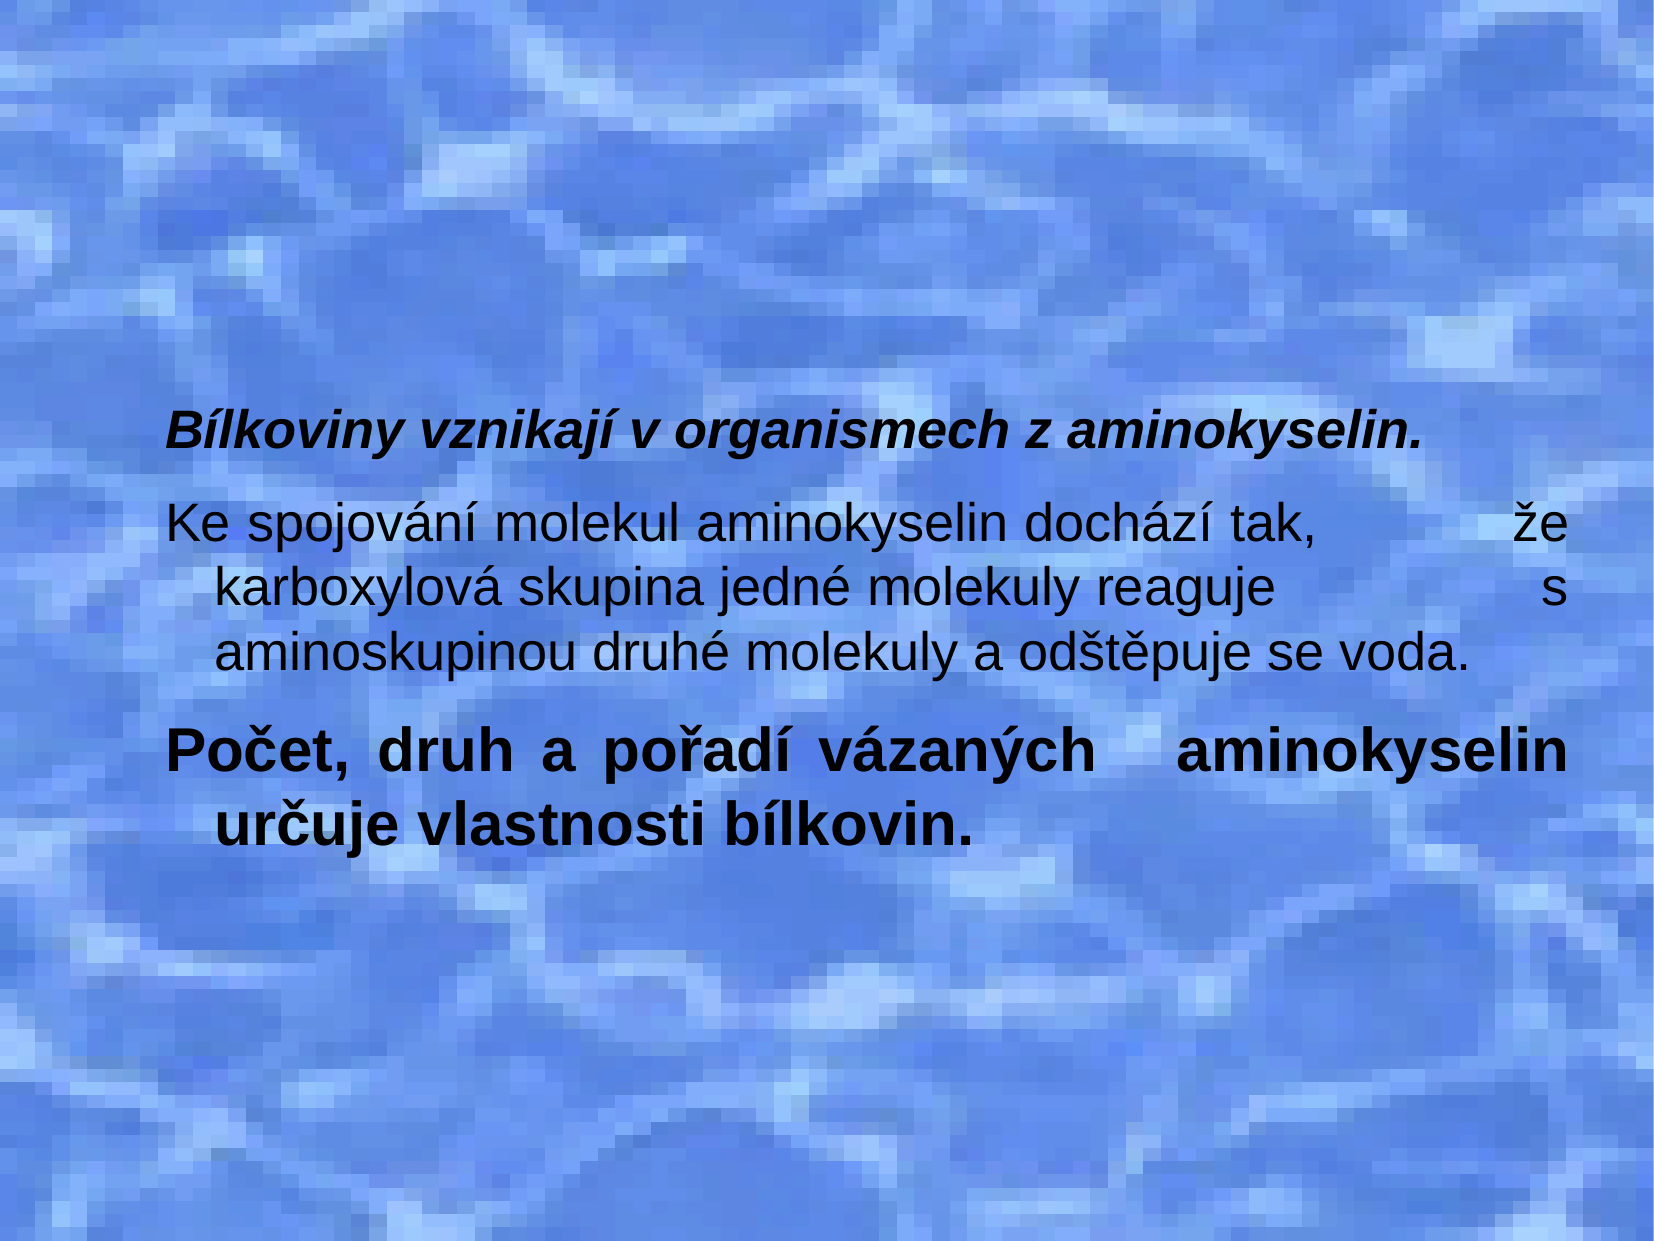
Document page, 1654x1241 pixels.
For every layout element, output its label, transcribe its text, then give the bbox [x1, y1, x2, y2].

list Bílkoviny vznikají v organismech z aminokyselin. Ke spojování molekul aminokyselin dochází tak, že karboxylová skupina jedné molekuly reaguje s aminoskupinou druhé molekuly a odštěpuje se voda. Počet, druh a pořadí vázaných aminokyselin určuje vlastnosti bílkovin. [82, 394, 1571, 864]
